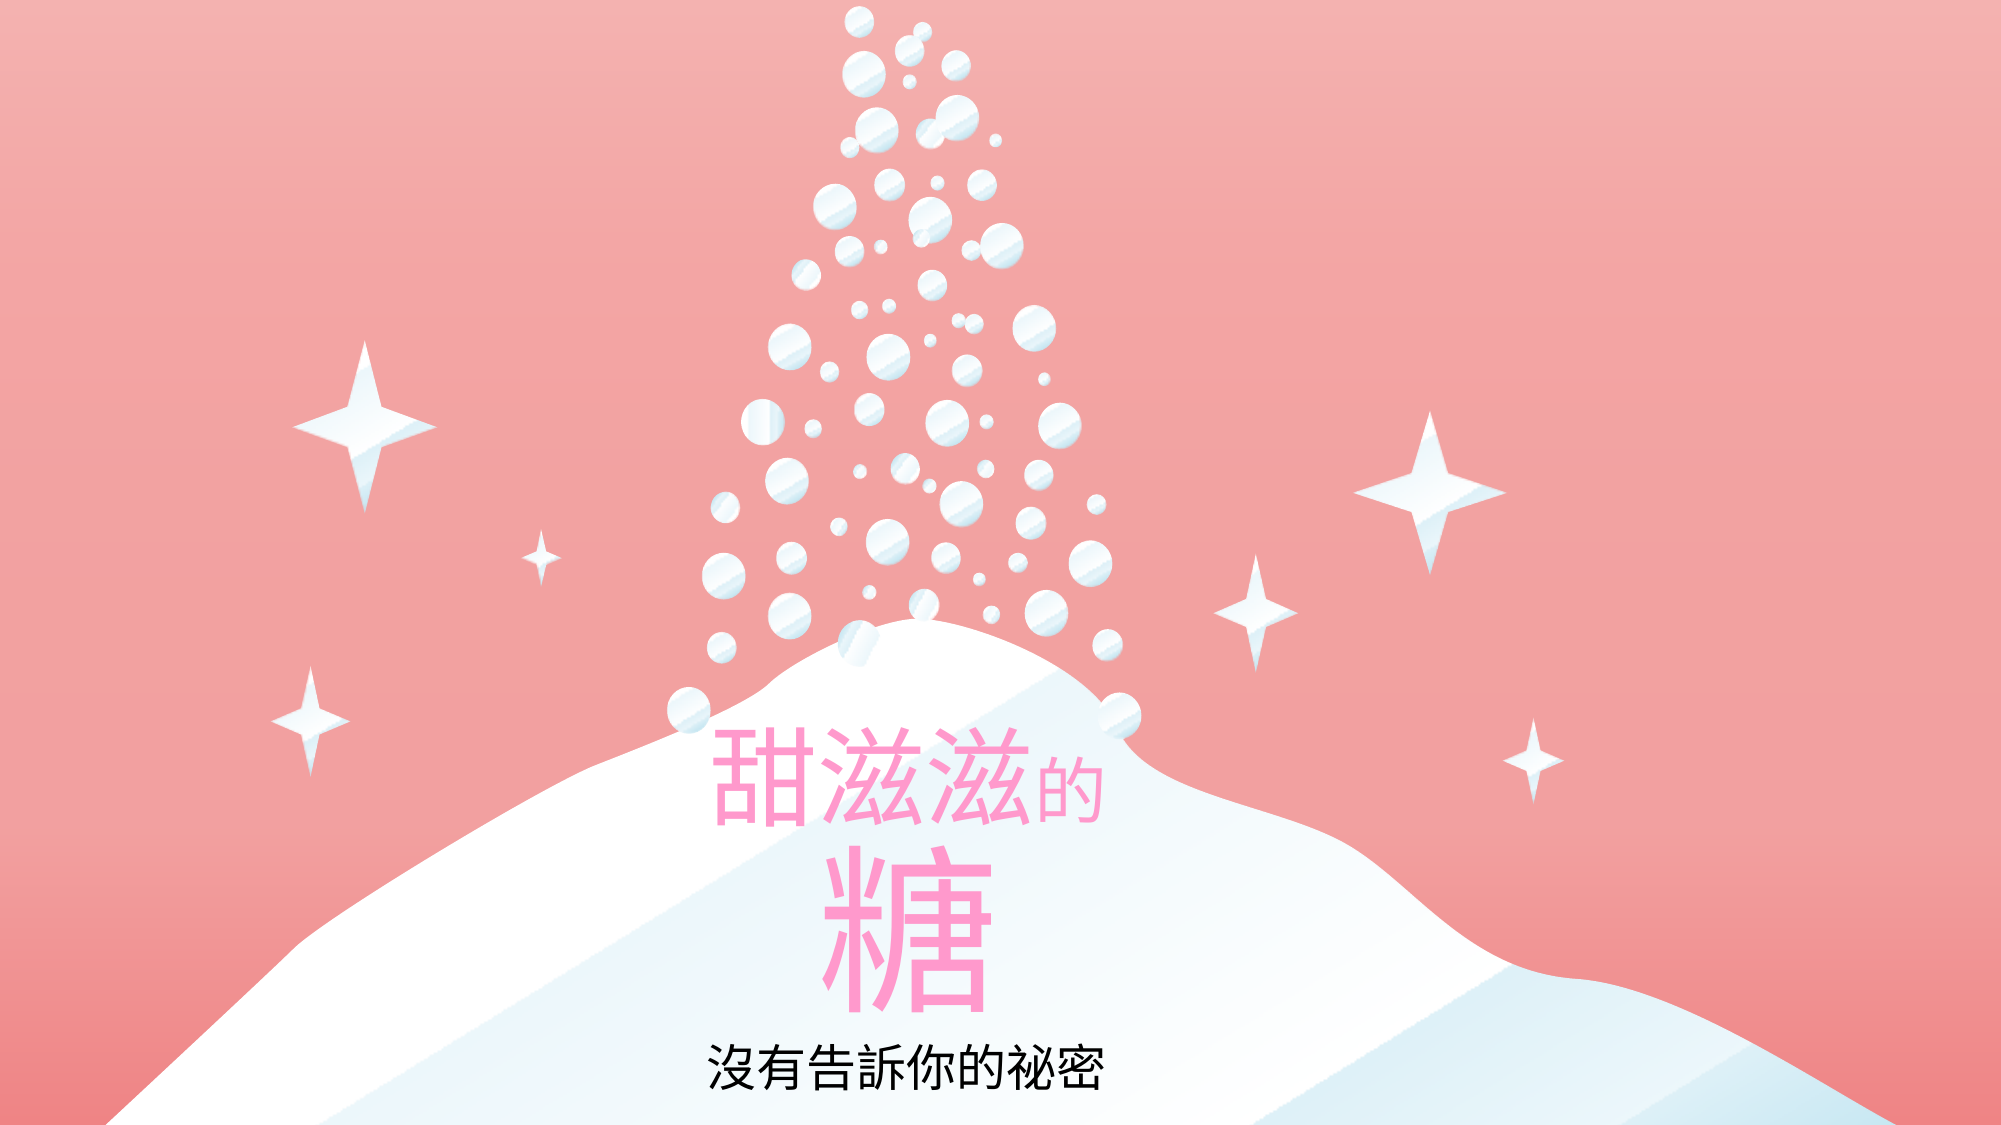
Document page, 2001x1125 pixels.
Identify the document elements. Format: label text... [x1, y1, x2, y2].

picture [0, 0, 2000, 1125]
text_box 甜滋滋的 糖 [609, 637, 1208, 1125]
text_box 沒有告訴你的祕密 [691, 1029, 1126, 1106]
